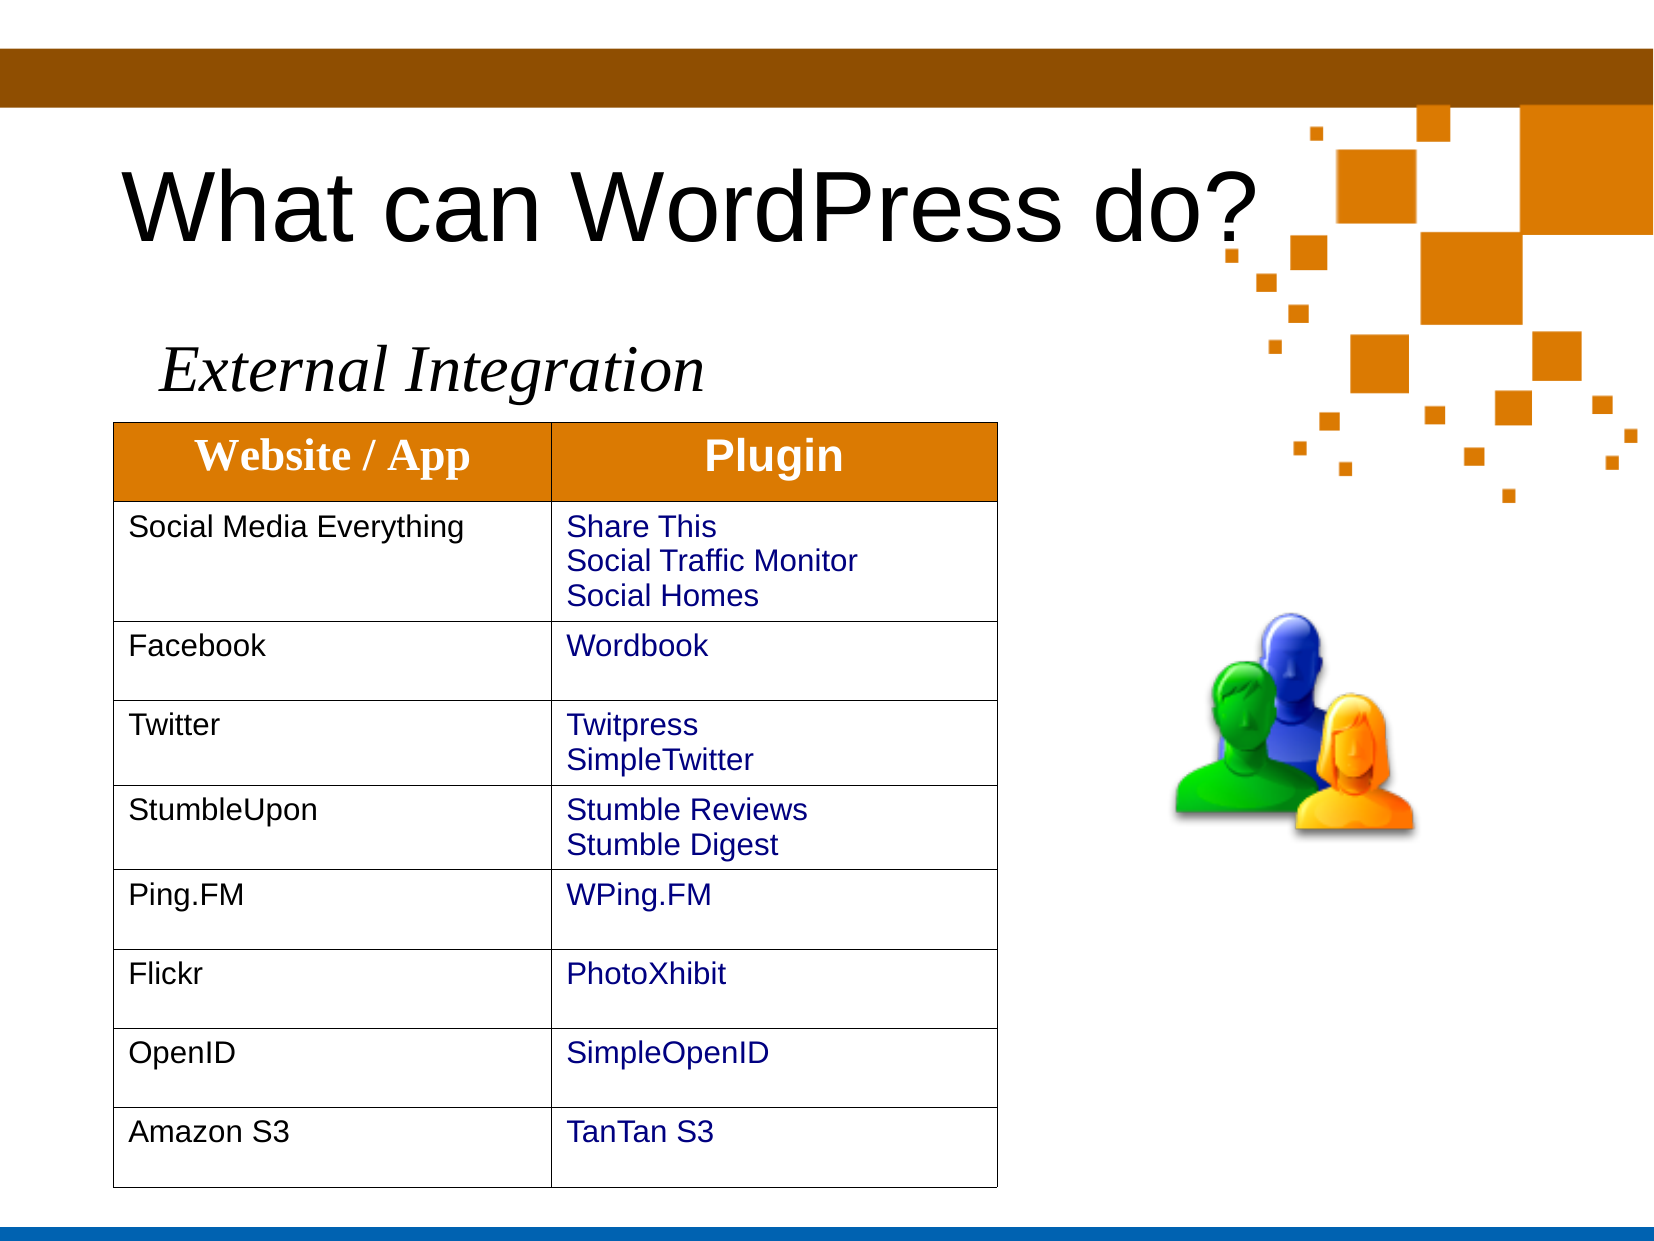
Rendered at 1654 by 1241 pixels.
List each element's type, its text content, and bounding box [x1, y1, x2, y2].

picture [0, 0, 1654, 1227]
table_cell Wordbook [552, 622, 997, 700]
table_cell Share This Social Traffic Monitor Social Homes [552, 502, 997, 621]
table_header Plugin [552, 423, 997, 501]
table_cell Flickr [114, 950, 551, 1028]
table_cell StumbleUpon [114, 786, 551, 869]
table_cell OpenID [114, 1029, 551, 1107]
table_cell Stumble Reviews Stumble Digest [552, 786, 997, 869]
table_cell PhotoXhibit [552, 950, 997, 1028]
table_cell Social Media Everything [114, 502, 551, 621]
table_cell Twitpress SimpleTwitter [552, 701, 997, 785]
list External Integration [88, 332, 1501, 413]
table_cell Ping.FM [114, 870, 551, 949]
table_cell Twitter [114, 701, 551, 785]
table_cell SimpleOpenID [552, 1029, 997, 1107]
table_cell Amazon S3 [114, 1108, 551, 1187]
table_cell WPing.FM [552, 870, 997, 949]
table_cell TanTan S3 [552, 1108, 997, 1187]
table_cell Facebook [114, 622, 551, 700]
table_header Website / App [114, 423, 551, 501]
title What can WordPress do? [121, 102, 1533, 311]
